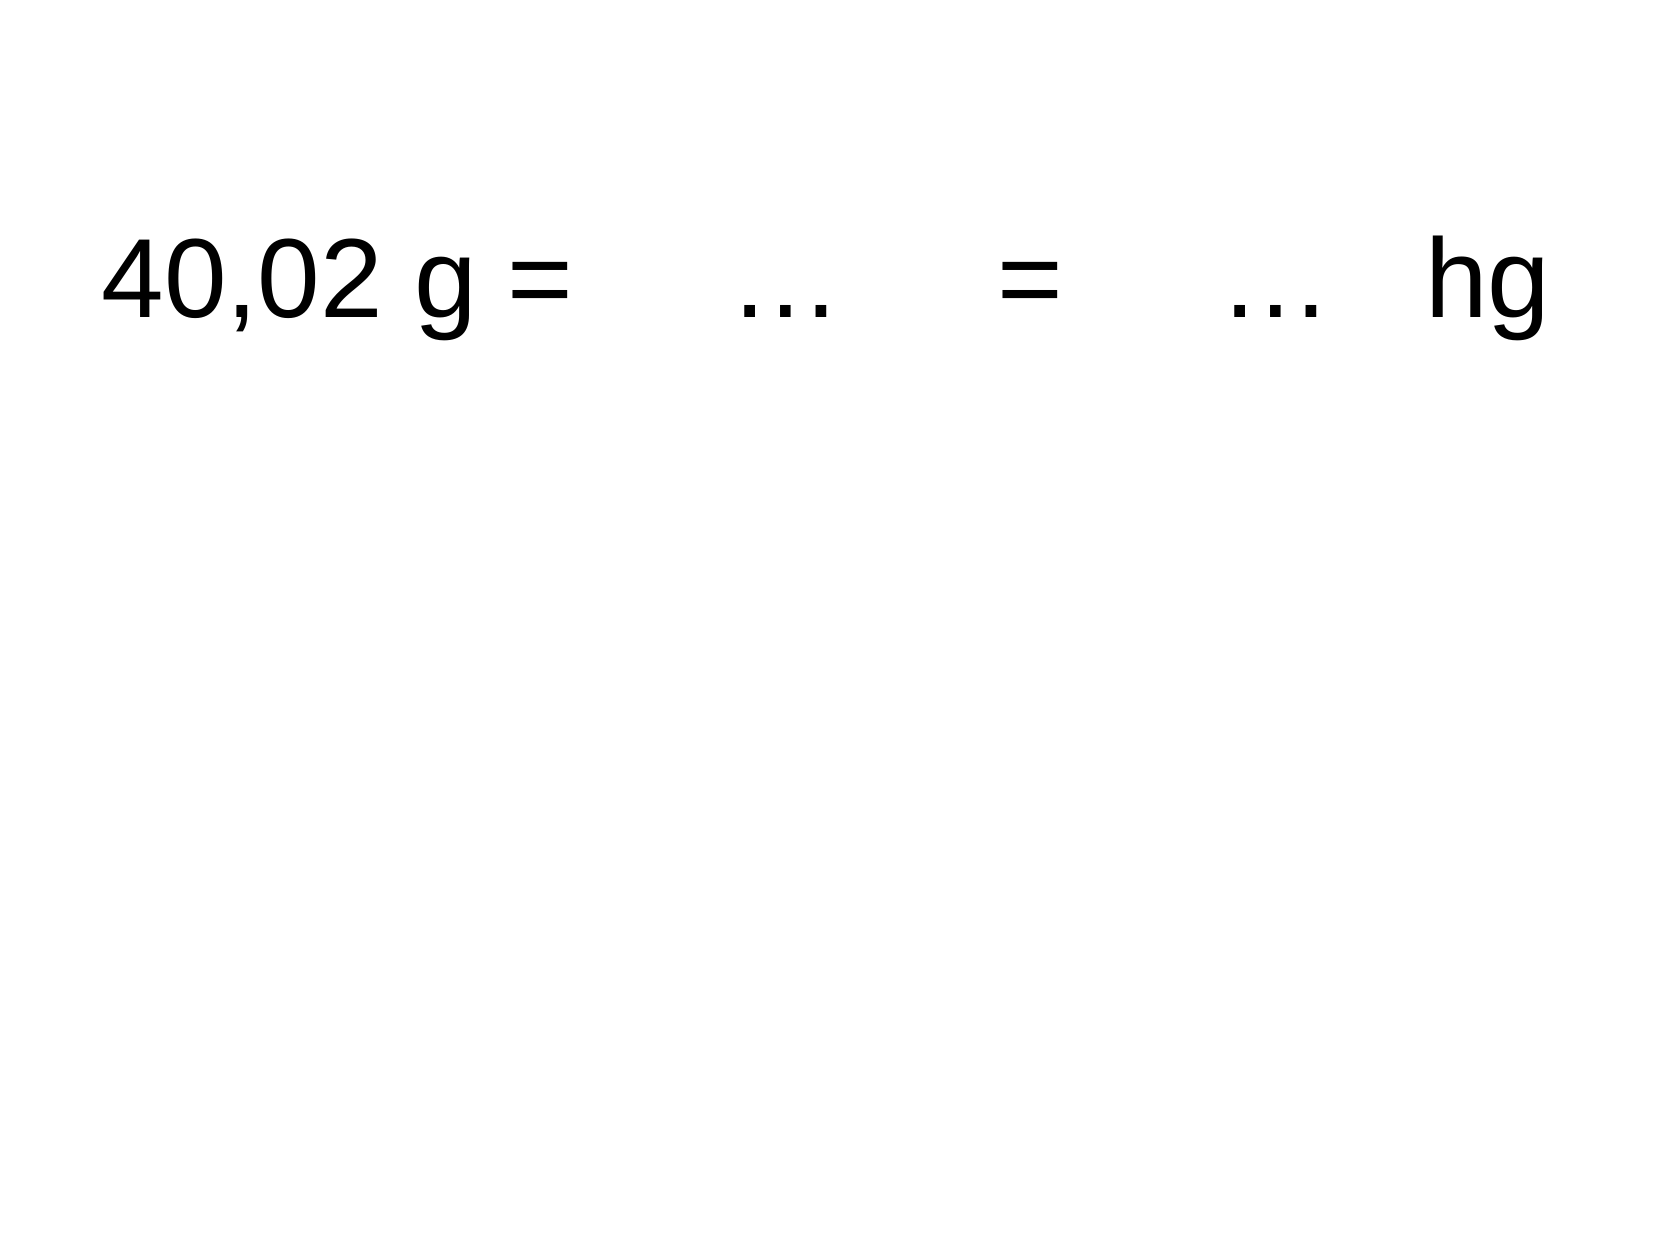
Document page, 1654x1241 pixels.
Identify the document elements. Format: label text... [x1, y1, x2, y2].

subtitle 40,02 g = … = … hg [82, 37, 1571, 520]
